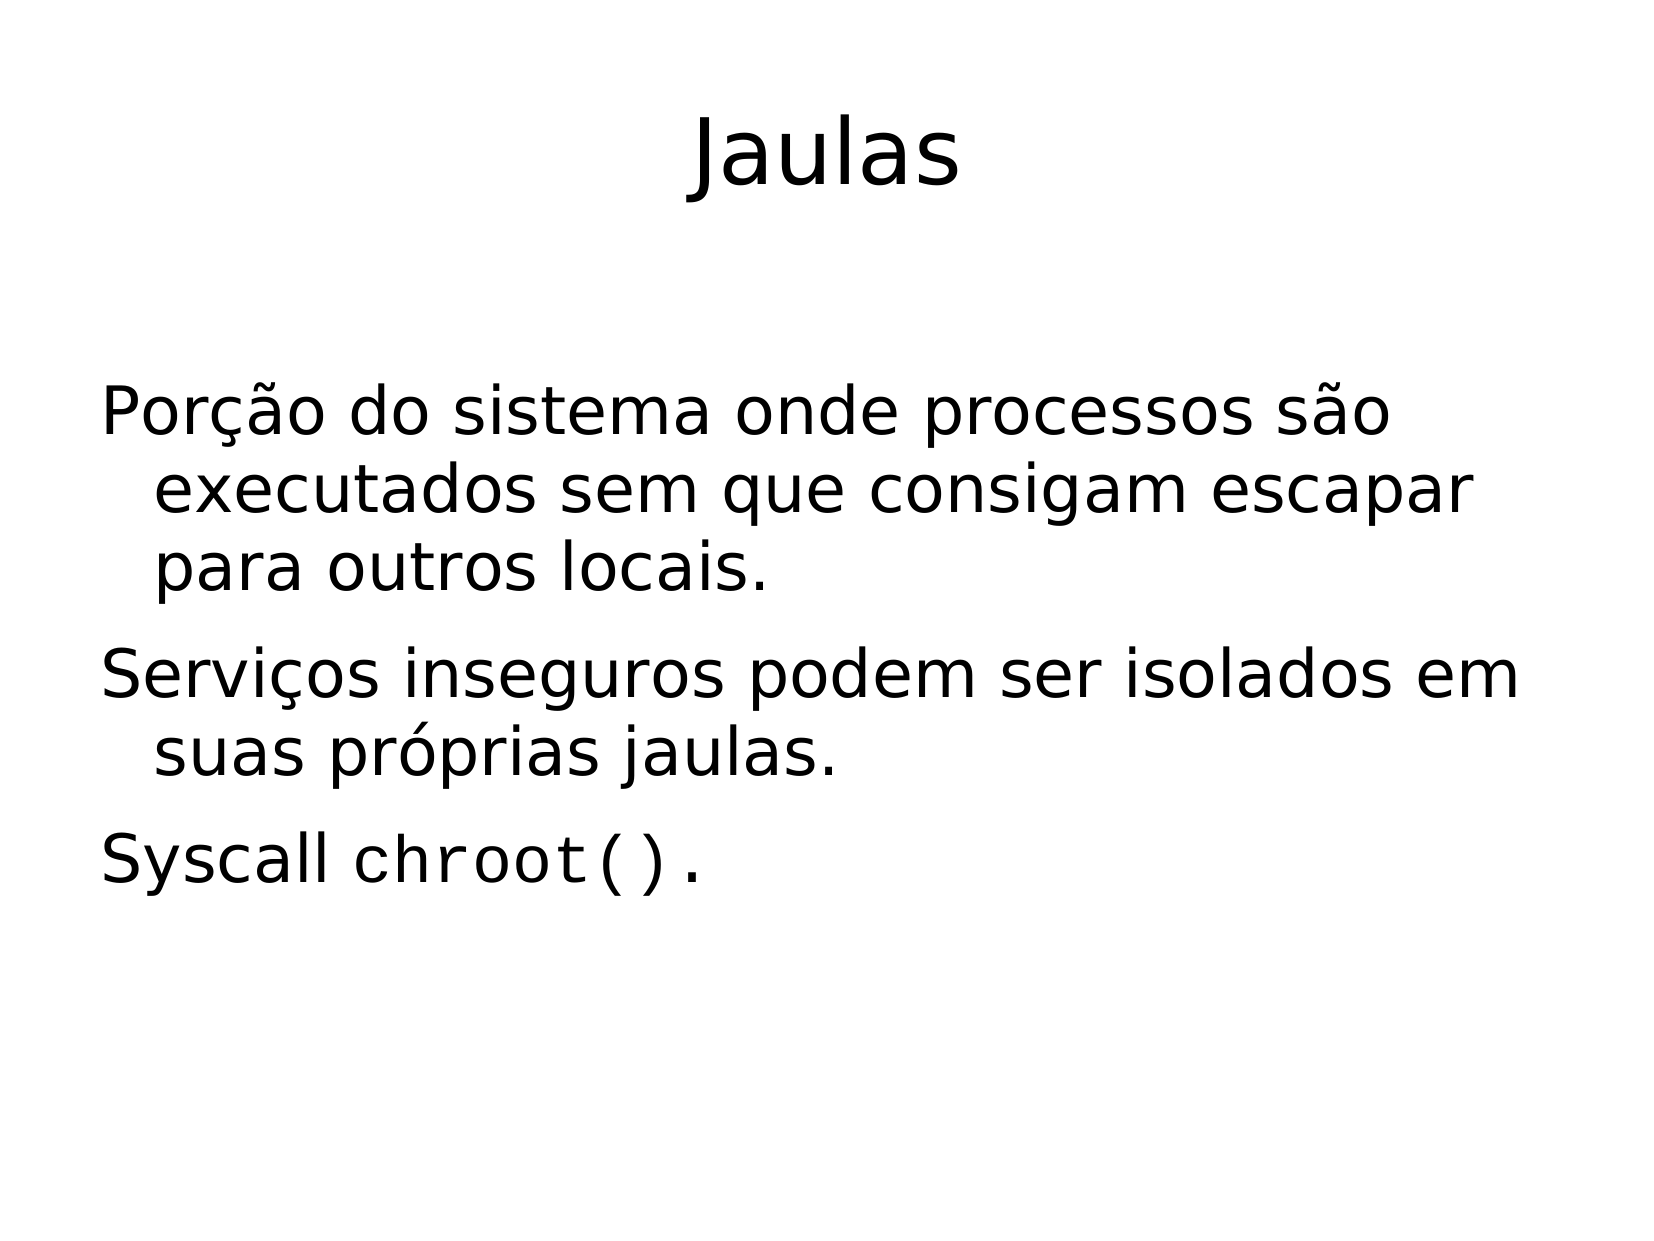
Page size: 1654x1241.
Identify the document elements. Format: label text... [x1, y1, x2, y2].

title Jaulas [82, 49, 1571, 257]
list Porção do sistema onde processos são executados sem que consigam escapar para outros locais. Serviços inseguros podem ser isolados em suas próprias jaulas. Syscall chroot(). [82, 372, 1571, 939]
